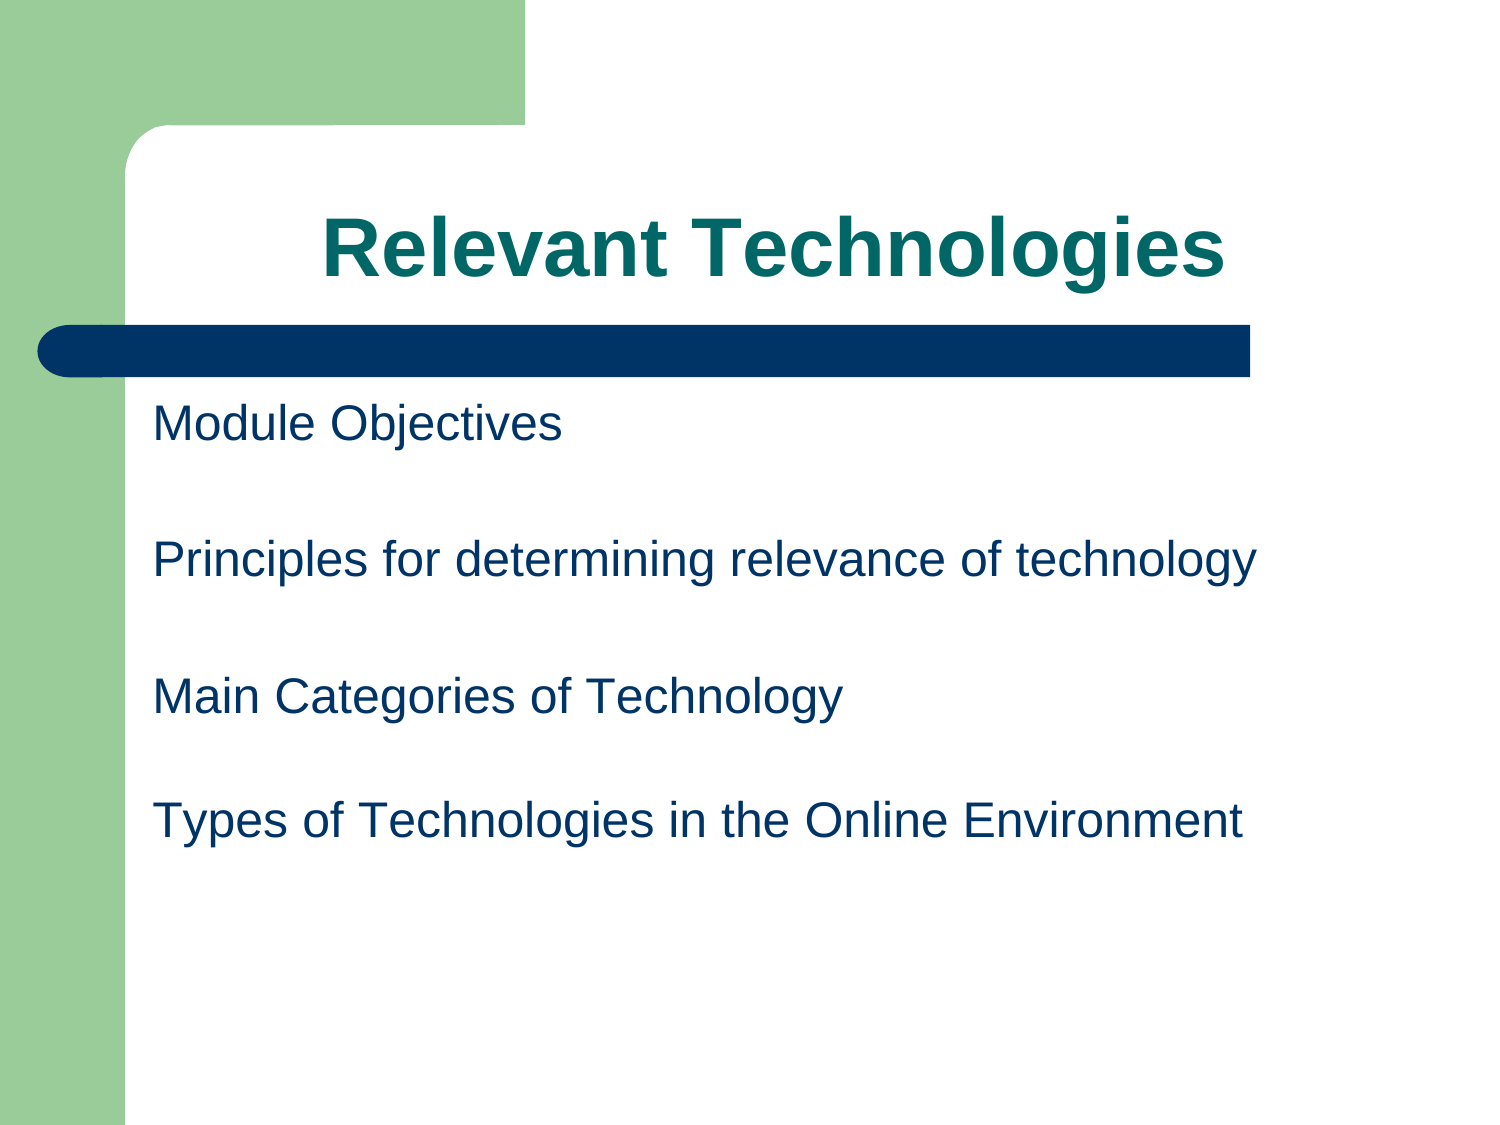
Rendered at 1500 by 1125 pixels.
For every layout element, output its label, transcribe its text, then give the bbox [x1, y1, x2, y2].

list Module Objectives Principles for determining relevance of technology Main Categories of Technology Types of Technologies in the Online Environment [137, 387, 1400, 999]
title Relevant Technologies [136, 136, 1414, 301]
